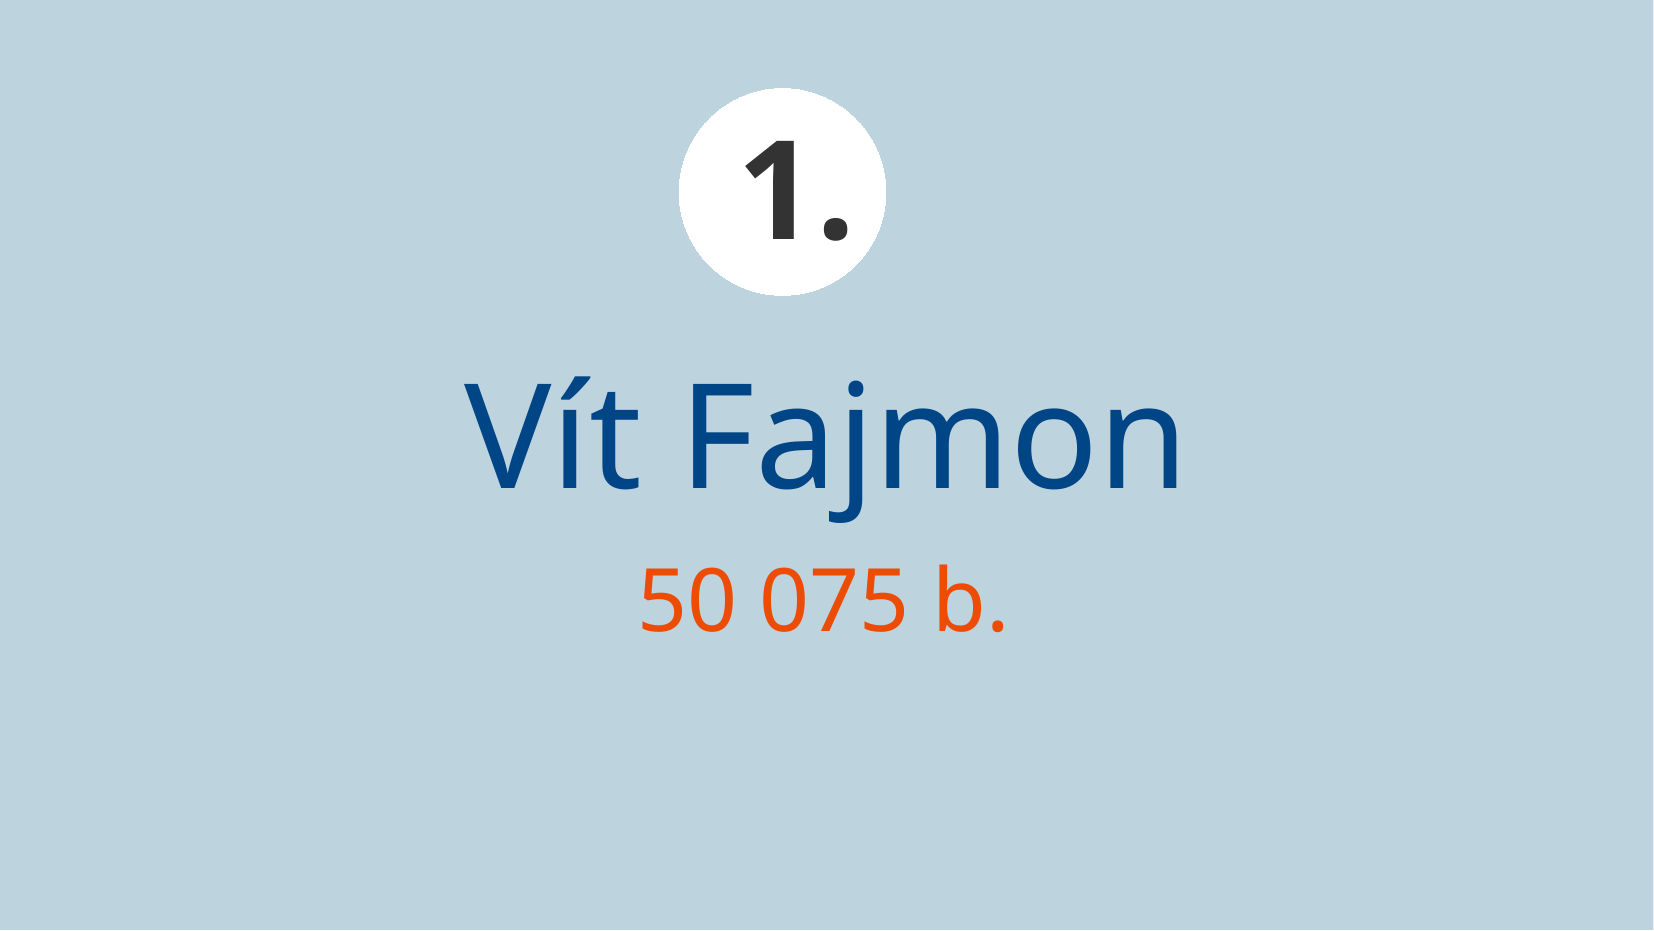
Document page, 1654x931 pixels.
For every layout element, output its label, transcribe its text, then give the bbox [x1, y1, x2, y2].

text_box 1. [708, 82, 886, 290]
text_box [749, 290, 816, 296]
text_box [679, 120, 708, 264]
text_box 50 075 b. [200, 530, 1447, 708]
subtitle Vít Fajmon [59, 333, 1595, 609]
